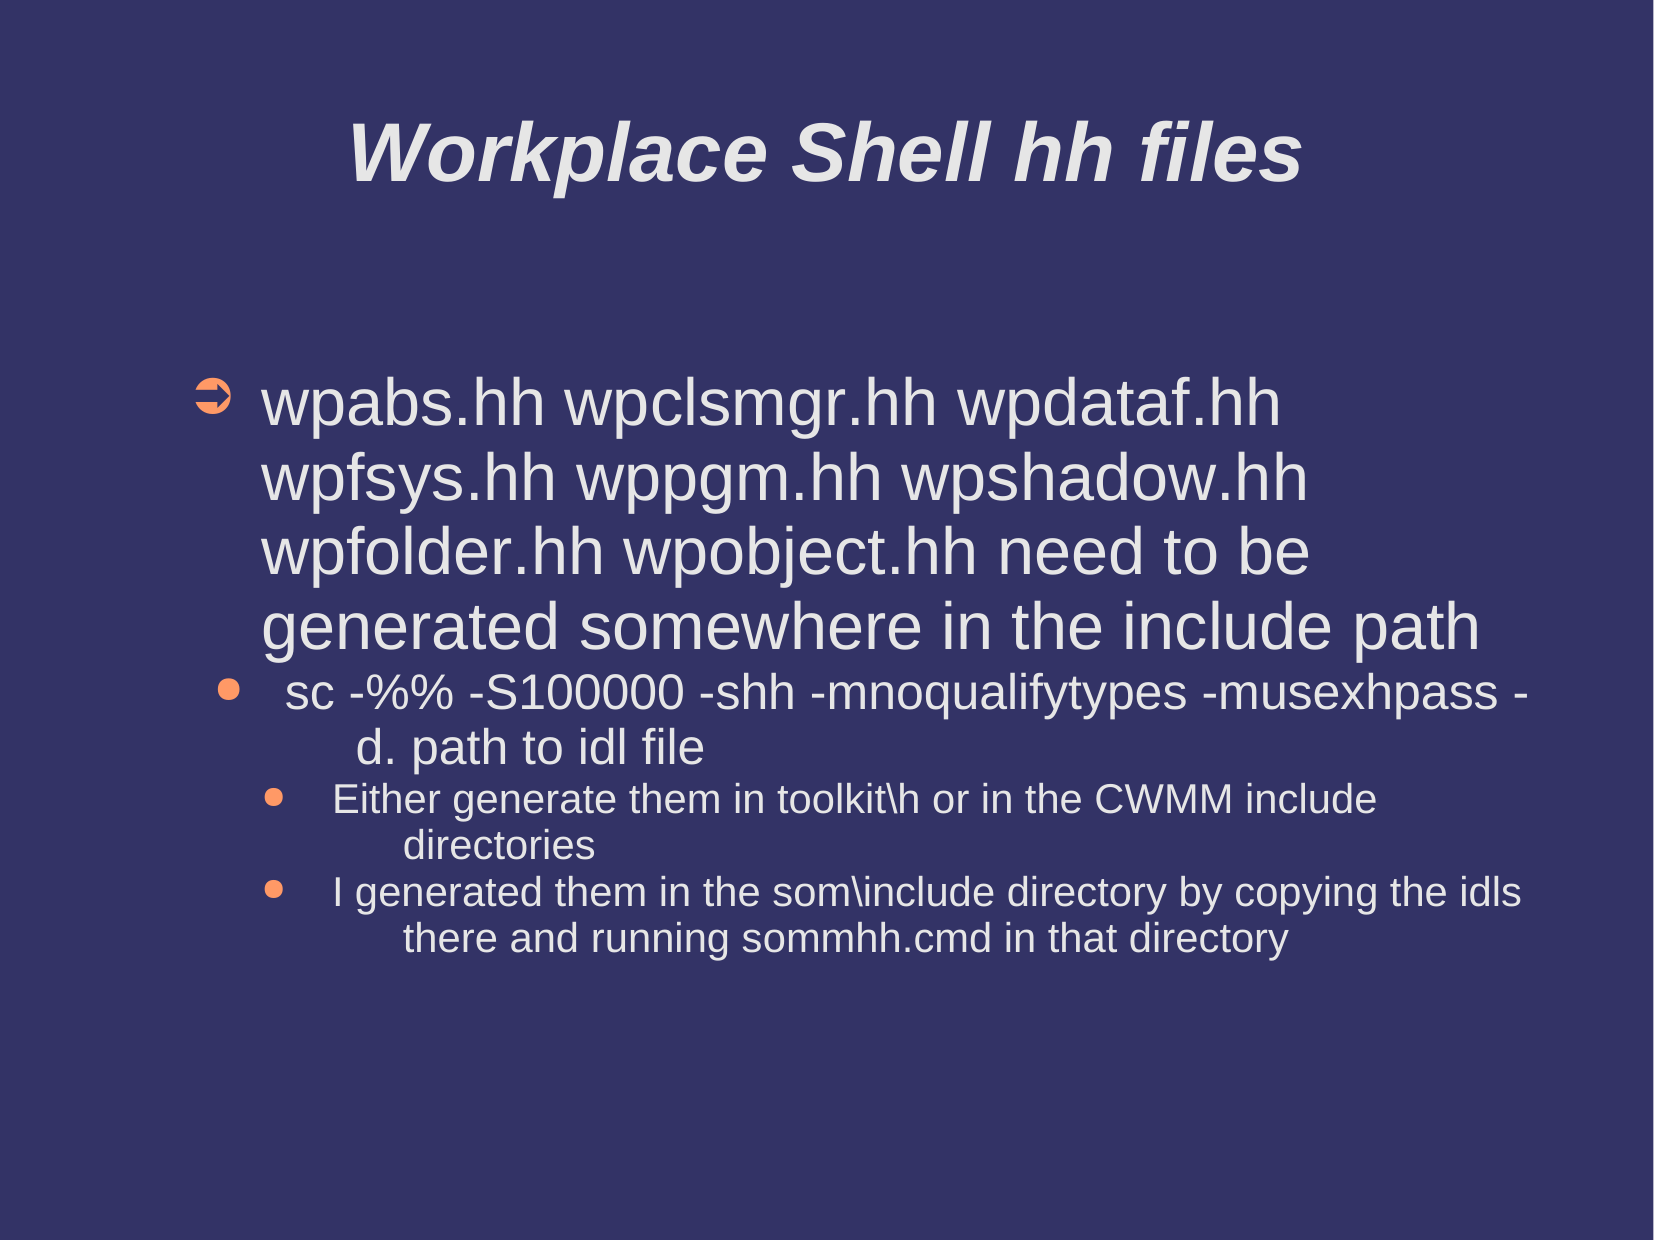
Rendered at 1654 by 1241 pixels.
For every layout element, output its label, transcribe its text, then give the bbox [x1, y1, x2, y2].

title Workplace Shell hh files [82, 49, 1571, 257]
list wpabs.hh wpclsmgr.hh wpdataf.hh wpfsys.hh wppgm.hh wpshadow.hh wpfolder.hh wpobject.hh need to be generated somewhere in the include path sc -%% -S100000 -shh -mnoqualifytypes -musexhpass -d. path to idl file Either generate them in toolkit\h or in the CWMM include directories I generated them in the som\include directory by copying the idls there and running sommhh.cmd in that directory [178, 364, 1570, 1147]
